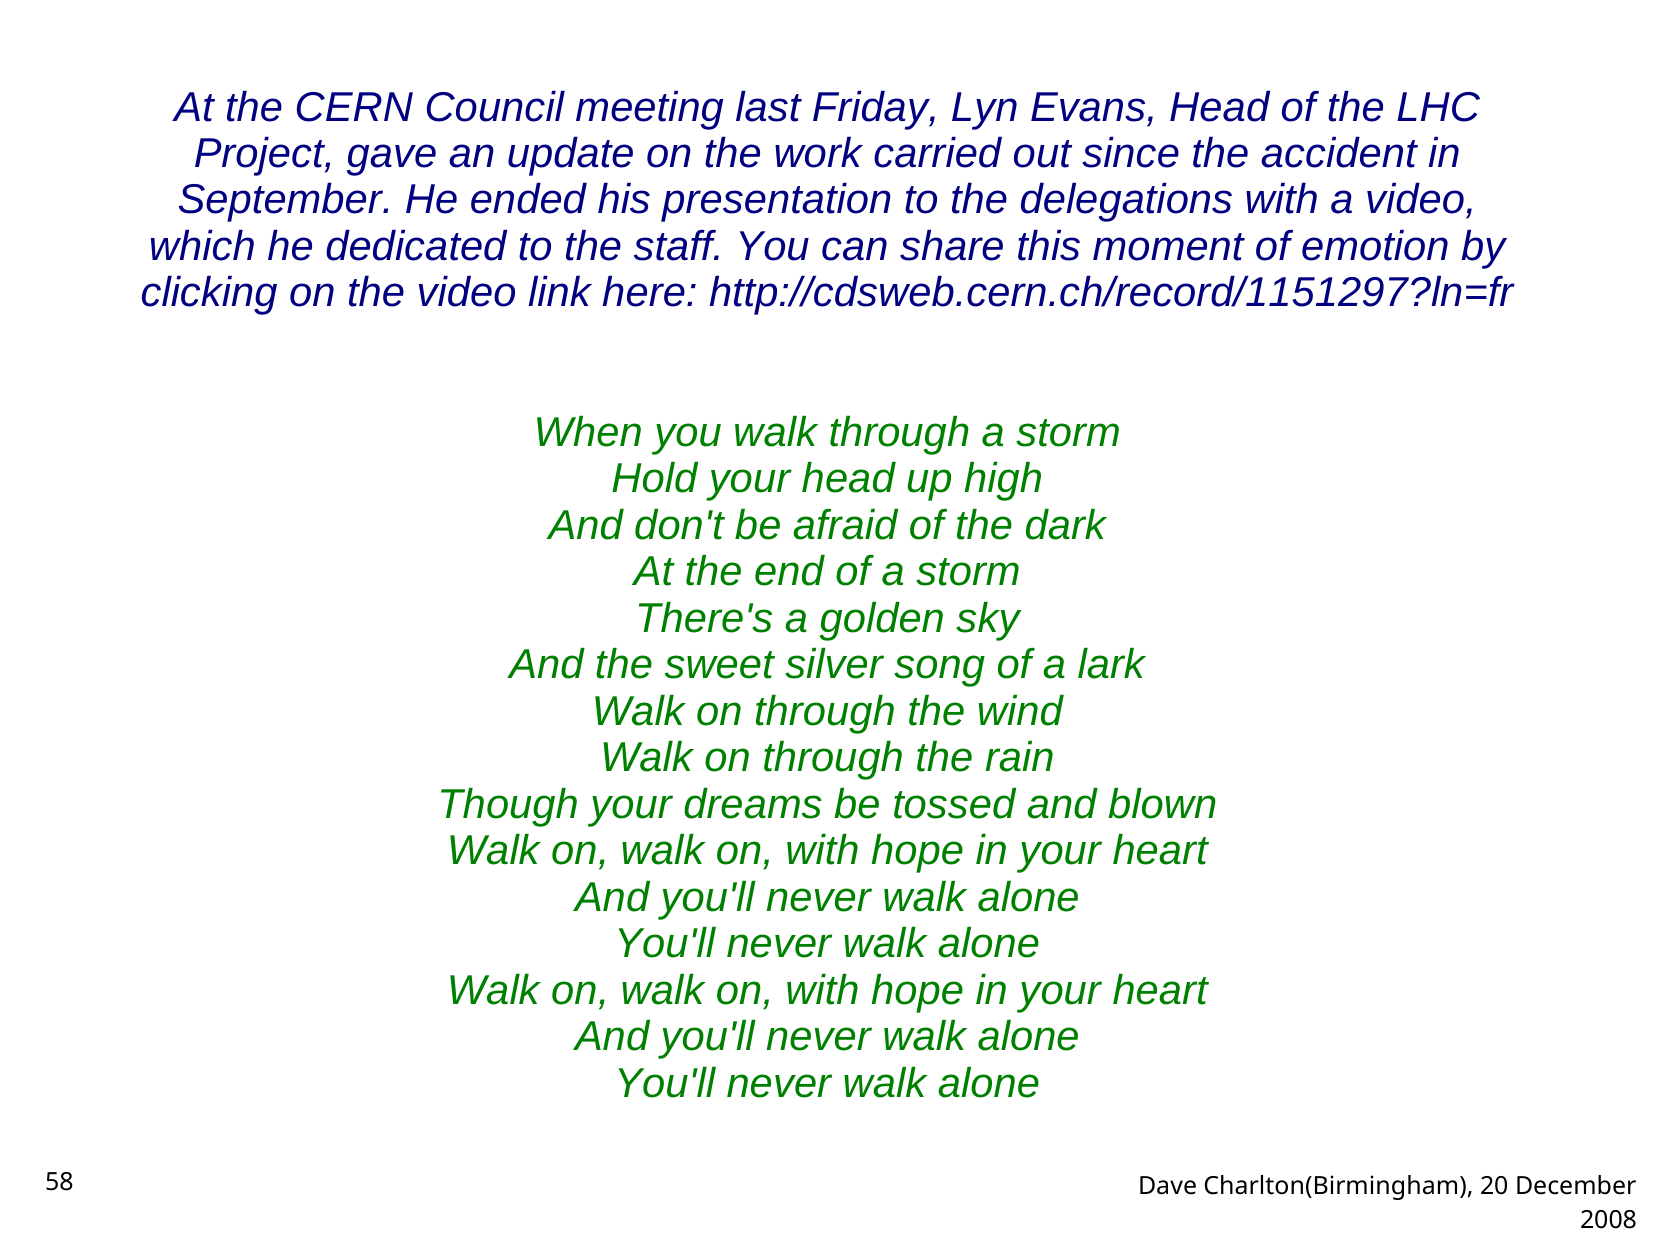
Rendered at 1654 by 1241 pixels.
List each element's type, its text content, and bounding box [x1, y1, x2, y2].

list At the CERN Council meeting last Friday, Lyn Evans, Head of the LHC Project, gave an update on the work carried out since the accident in September. He ended his presentation to the delegations with a video, which he dedicated to the staff. You can share this moment of emotion by clicking on the video link here: http://cdsweb.cern.ch/record/1151297?ln=fr When you walk through a storm Hold your head up high And don't be afraid of the dark At the end of a storm There's a golden sky And the sweet silver song of a lark Walk on through the wind Walk on through the rain Though your dreams be tossed and blown Walk on, walk on, with hope in your heart And you'll never walk alone You'll never walk alone Walk on, walk on, with hope in your heart And you'll never walk alone You'll never walk alone [121, 83, 1534, 1136]
